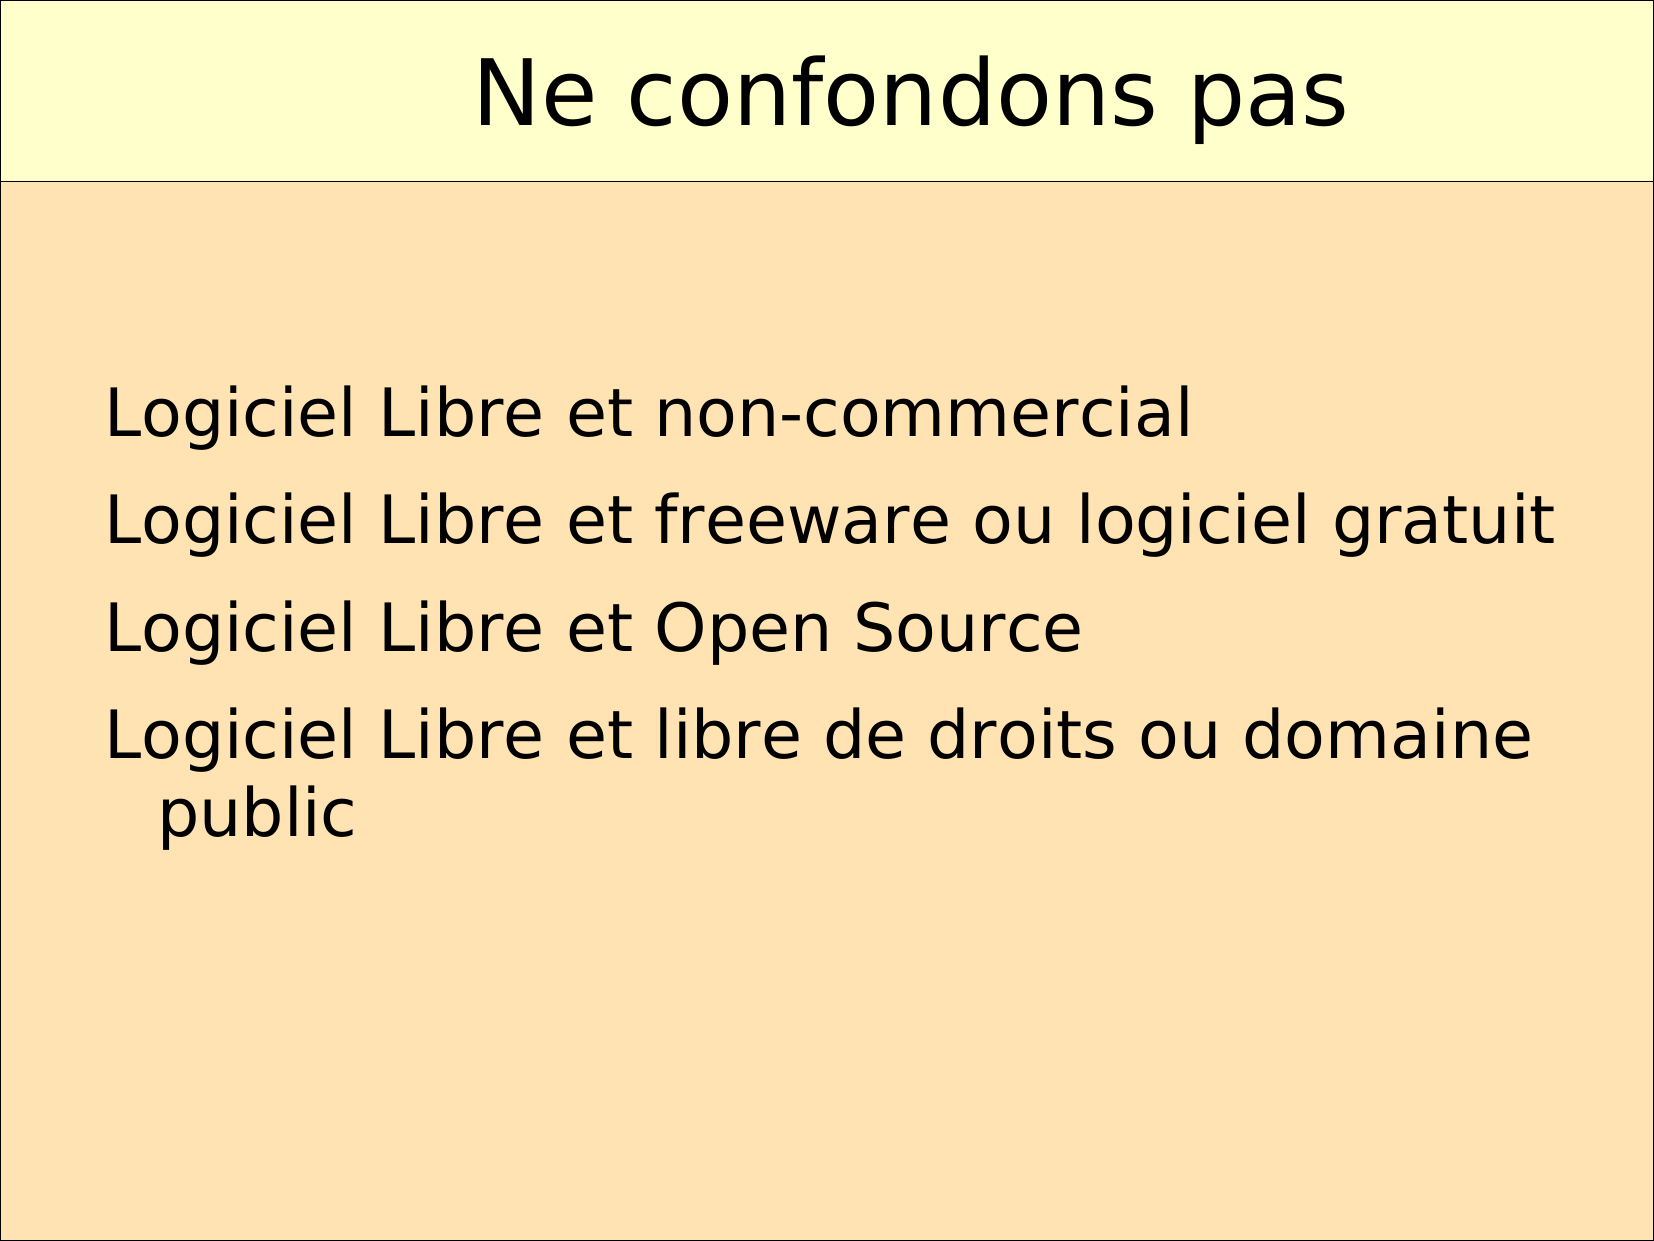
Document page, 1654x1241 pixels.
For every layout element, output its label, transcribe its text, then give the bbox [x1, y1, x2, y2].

list Logiciel Libre et non-commercial Logiciel Libre et freeware ou logiciel gratuit Logiciel Libre et Open Source Logiciel Libre et libre de droits ou domaine public [86, 374, 1575, 982]
title Ne confondons pas [203, 39, 1620, 147]
